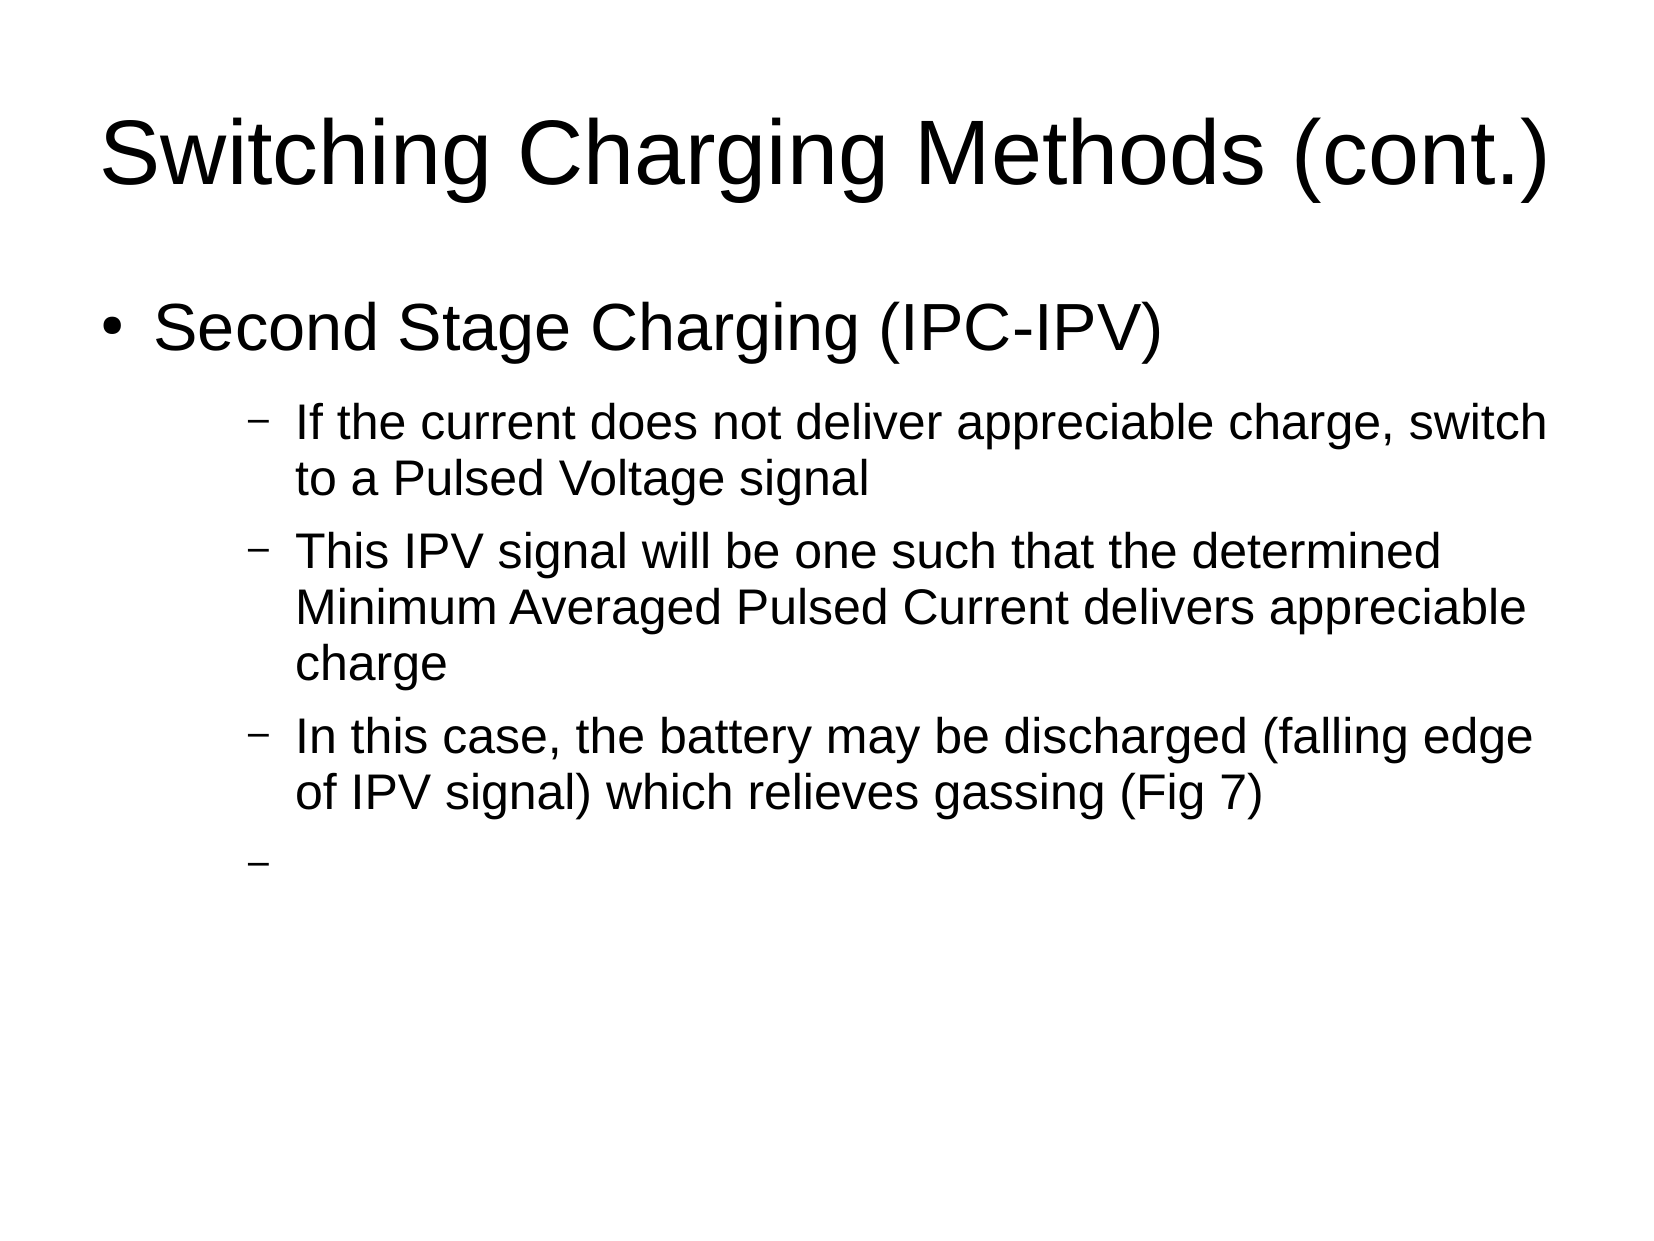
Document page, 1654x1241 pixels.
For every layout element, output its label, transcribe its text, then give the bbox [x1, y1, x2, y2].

title Switching Charging Methods (cont.) [82, 49, 1571, 257]
list Second Stage Charging (IPC-IPV) If the current does not deliver appreciable charge, switch to a Pulsed Voltage signal This IPV signal will be one such that the determined Minimum Averaged Pulsed Current delivers appreciable charge In this case, the battery may be discharged (falling edge of IPV signal) which relieves gassing (Fig 7) [82, 290, 1571, 1109]
